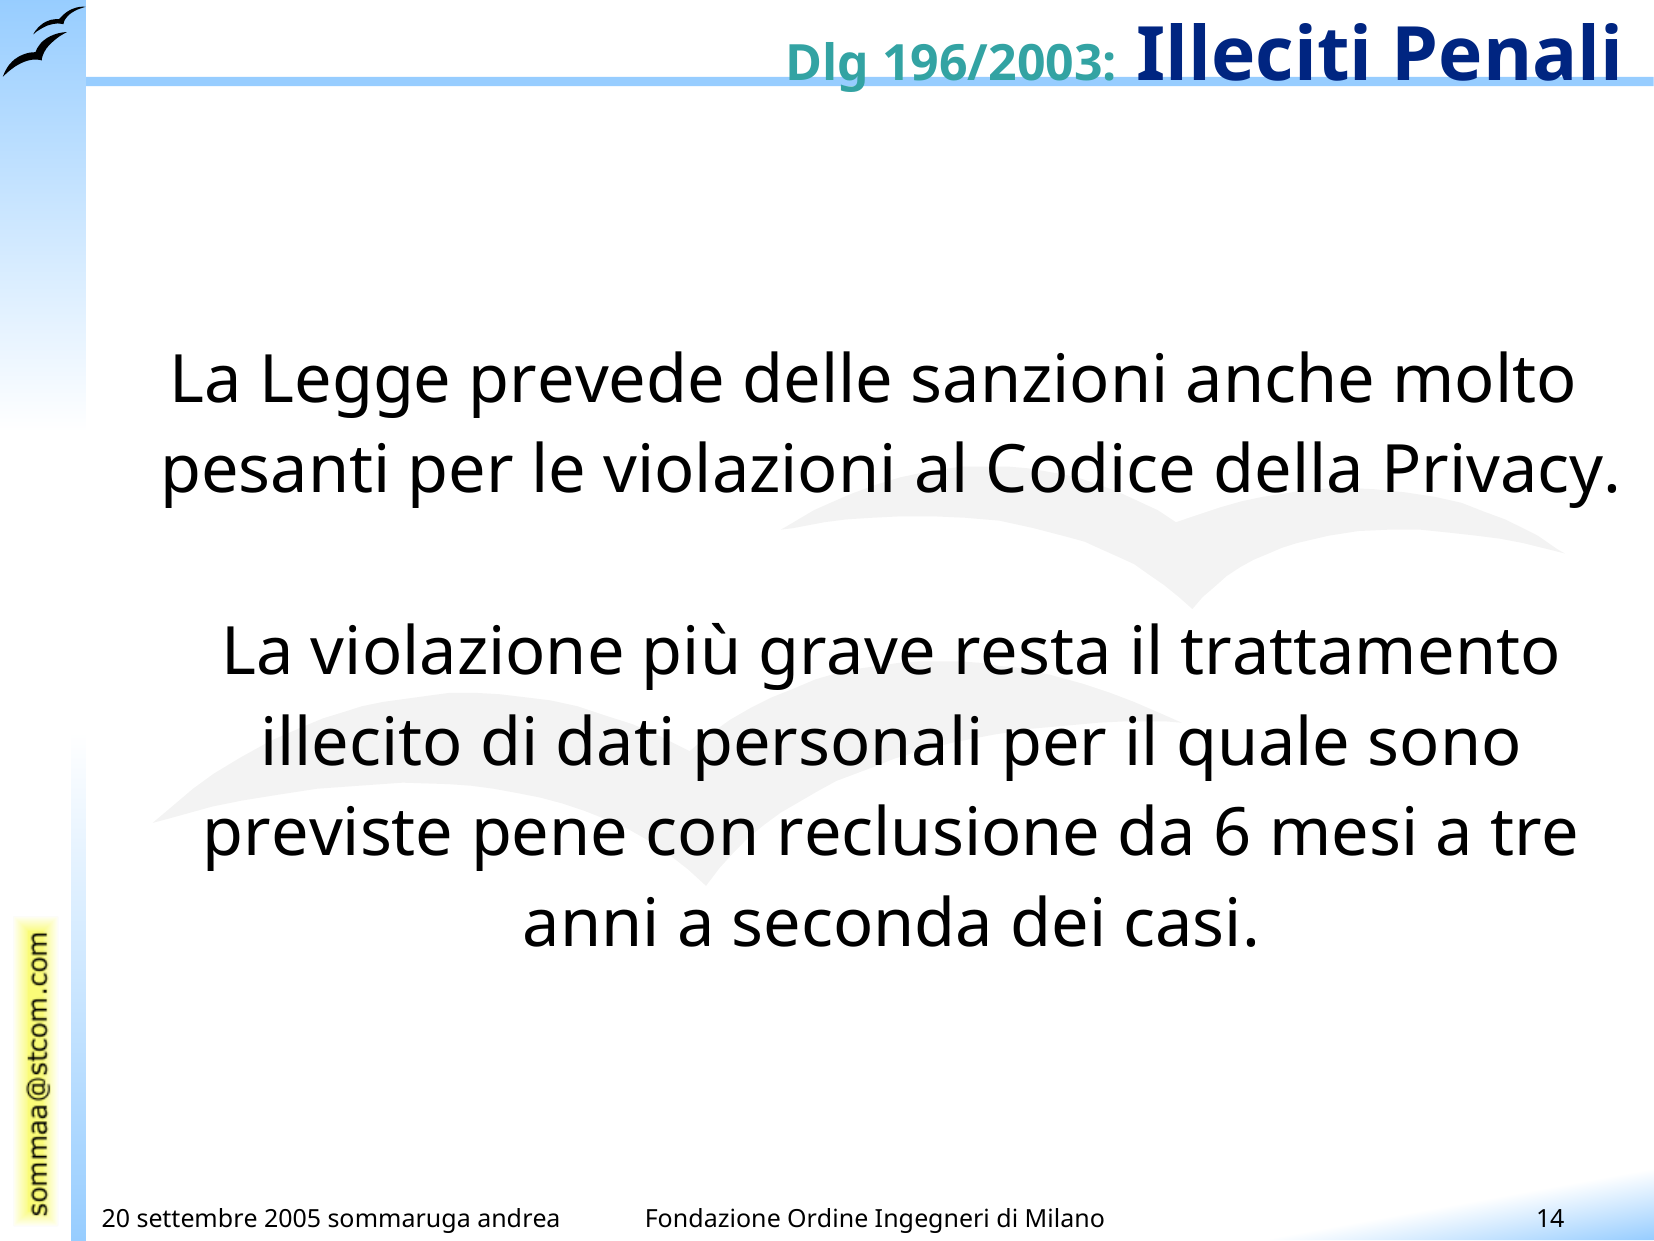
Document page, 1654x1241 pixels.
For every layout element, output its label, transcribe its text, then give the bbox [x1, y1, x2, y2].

title Dlg 196/2003: Illeciti Penali [85, 0, 1654, 104]
subtitle La Legge prevede delle sanzioni anche molto pesanti per le violazioni al Codice della Privacy. La violazione più grave resta il trattamento illecito di dati personali per il quale sono previste pene con reclusione da 6 mesi a tre anni a seconda dei casi. [85, 134, 1628, 1163]
picture [12, 915, 60, 1228]
